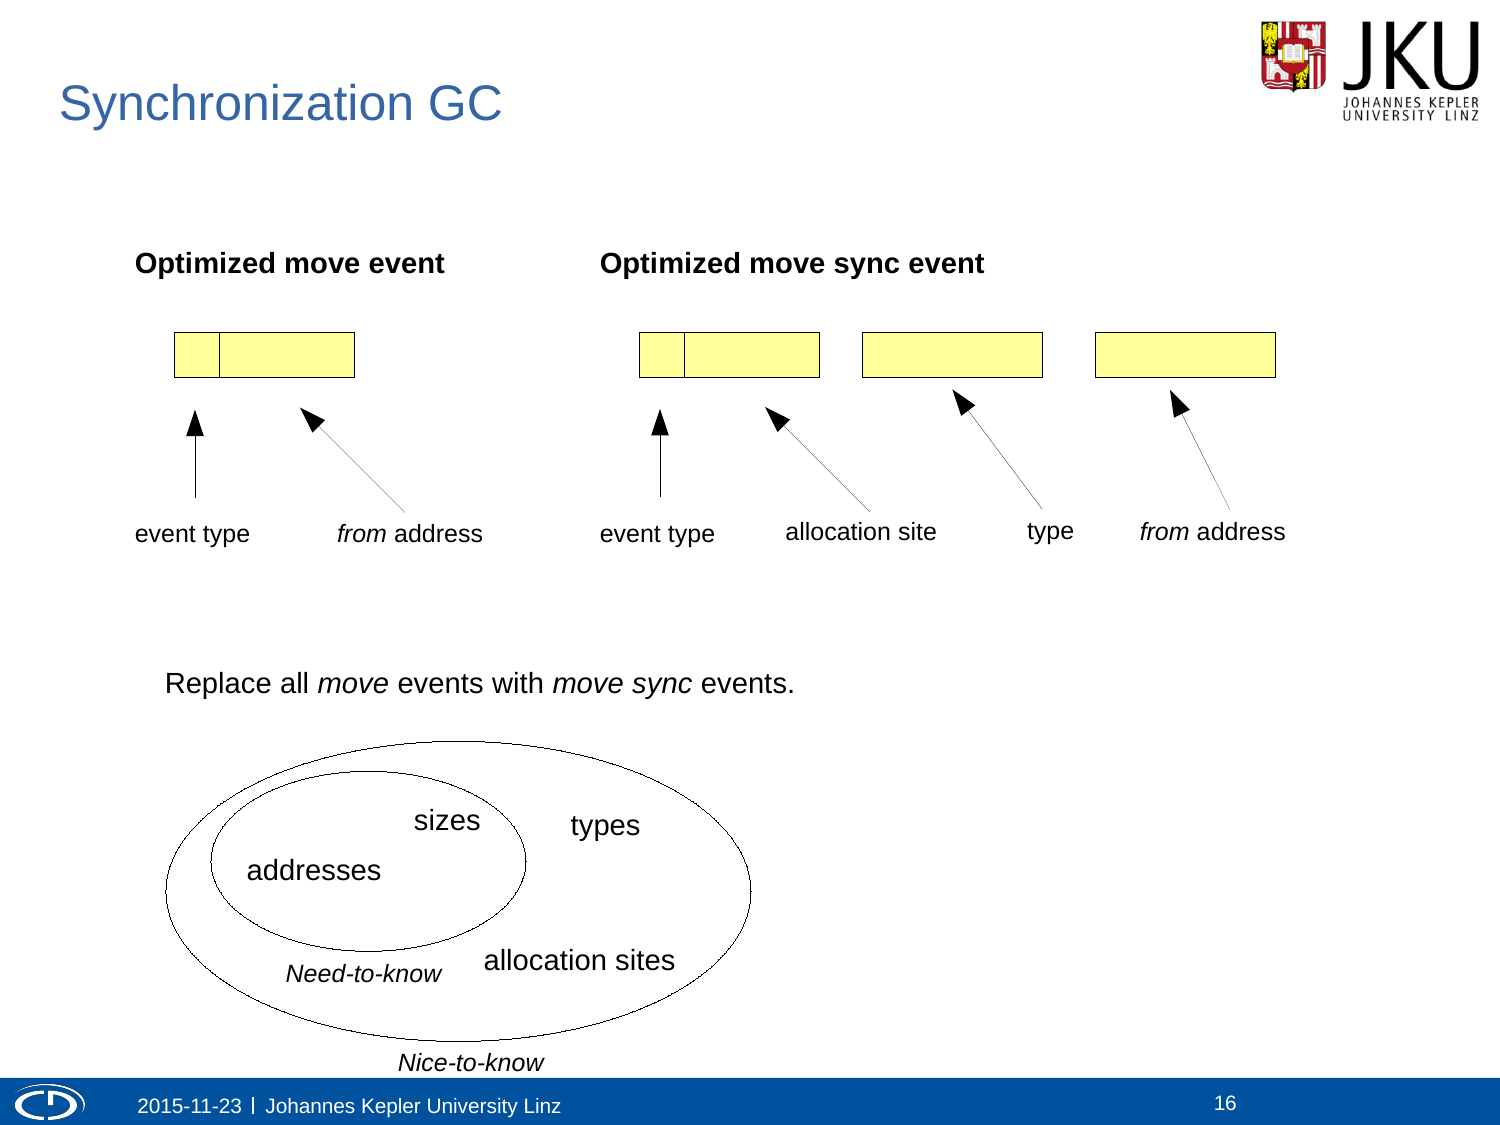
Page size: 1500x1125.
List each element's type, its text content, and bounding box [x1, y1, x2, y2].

text_box Optimized move sync event [585, 239, 1000, 287]
text_box Optimized move event [120, 239, 485, 288]
text_box addresses [231, 846, 397, 895]
text_box [1095, 332, 1276, 378]
text_box event type [120, 512, 271, 556]
title Synchronization GC [58, 58, 1004, 148]
text_box types [555, 801, 656, 849]
text_box [174, 332, 355, 378]
text_box from address [1125, 510, 1321, 554]
text_box [862, 332, 1043, 378]
text_box from address [322, 512, 503, 556]
text_box Replace all move events with move sync events. [150, 660, 812, 708]
text_box allocation sites [468, 936, 691, 984]
text_box Nice-to-know [383, 1041, 559, 1085]
text_box type [1012, 509, 1103, 553]
text_box sizes [399, 796, 496, 845]
text_box event type [585, 511, 736, 555]
text_box [639, 332, 820, 378]
text_box allocation site [770, 510, 966, 554]
text_box Need-to-know [270, 952, 457, 996]
picture [11, 1077, 88, 1125]
picture [1249, 7, 1495, 129]
